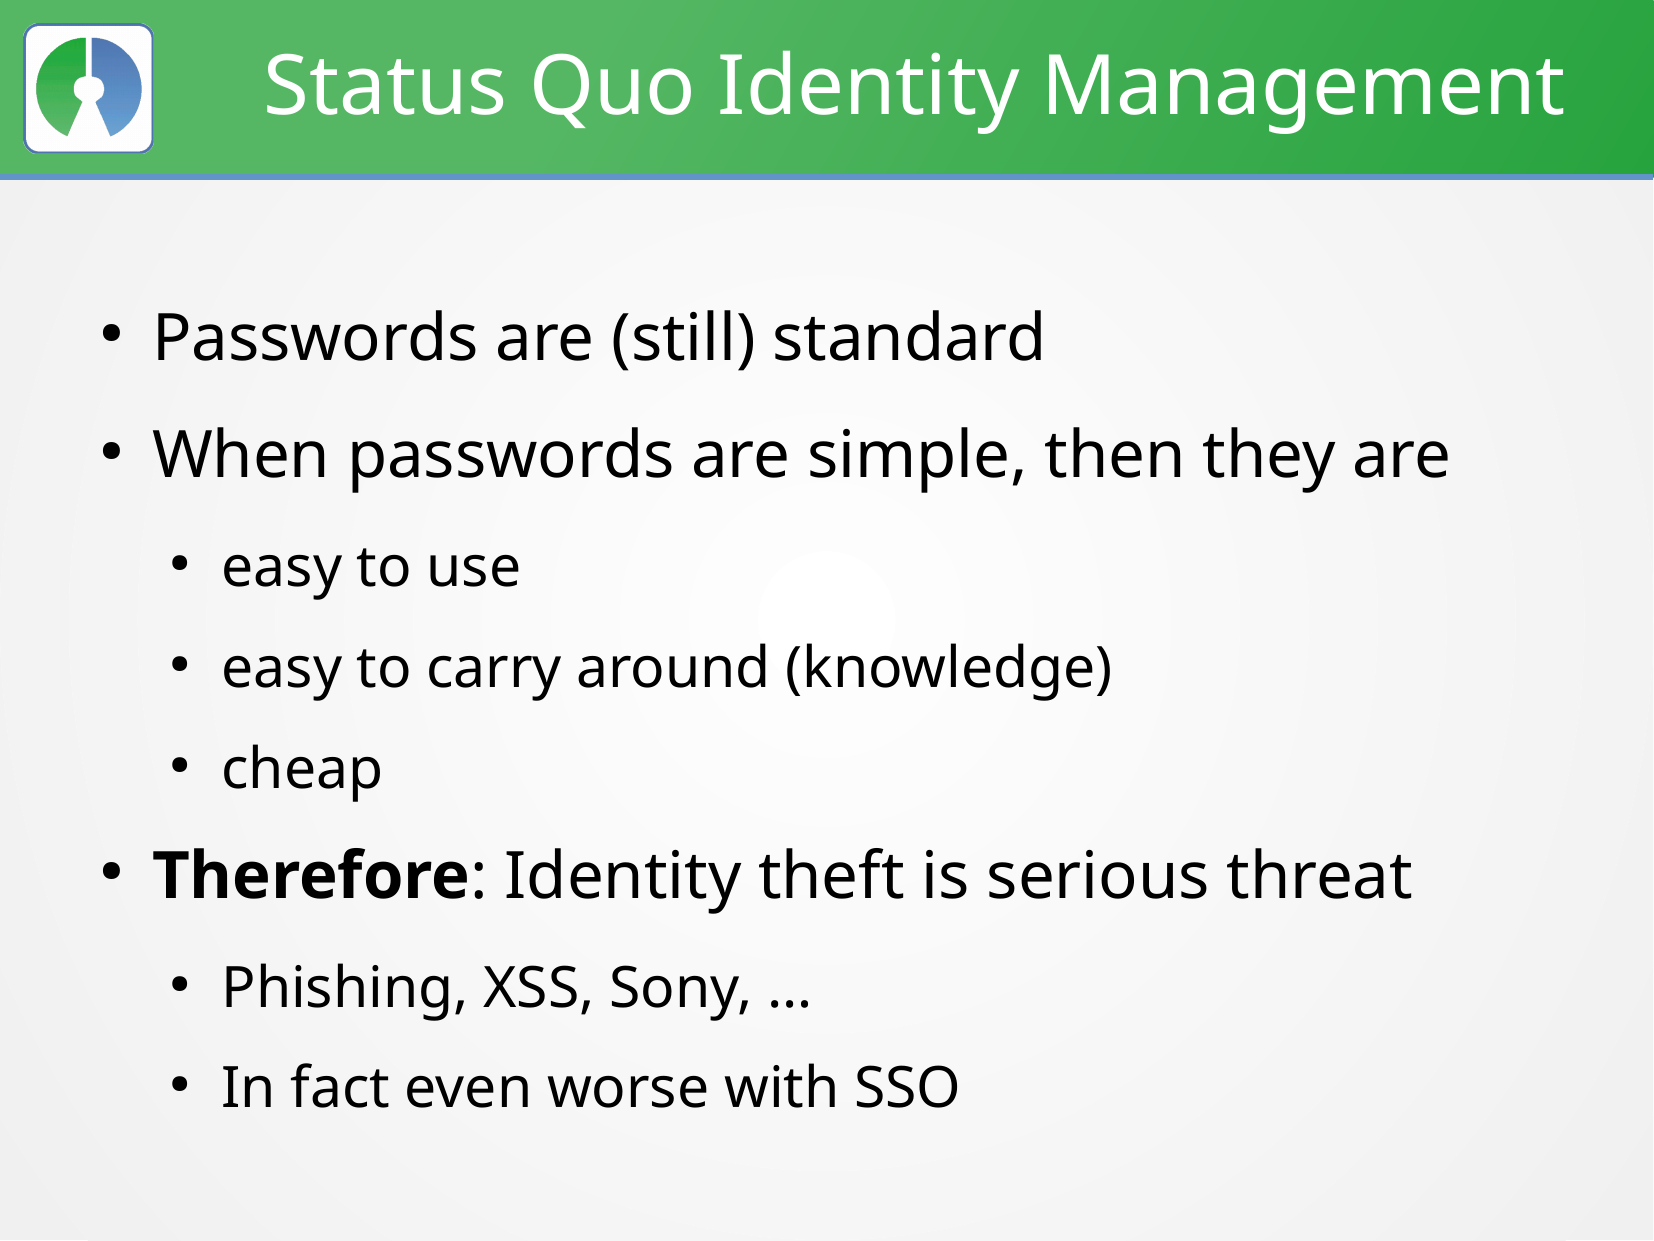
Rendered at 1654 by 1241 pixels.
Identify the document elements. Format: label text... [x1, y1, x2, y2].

title Status Quo Identity Management [177, 11, 1654, 154]
list Passwords are (still) standard When passwords are simple, then they are easy to use easy to carry around (knowledge) cheap Therefore: Identity theft is serious threat Phishing, XSS, Sony, … In fact even worse with SSO [82, 290, 1630, 1134]
picture [23, 23, 154, 154]
